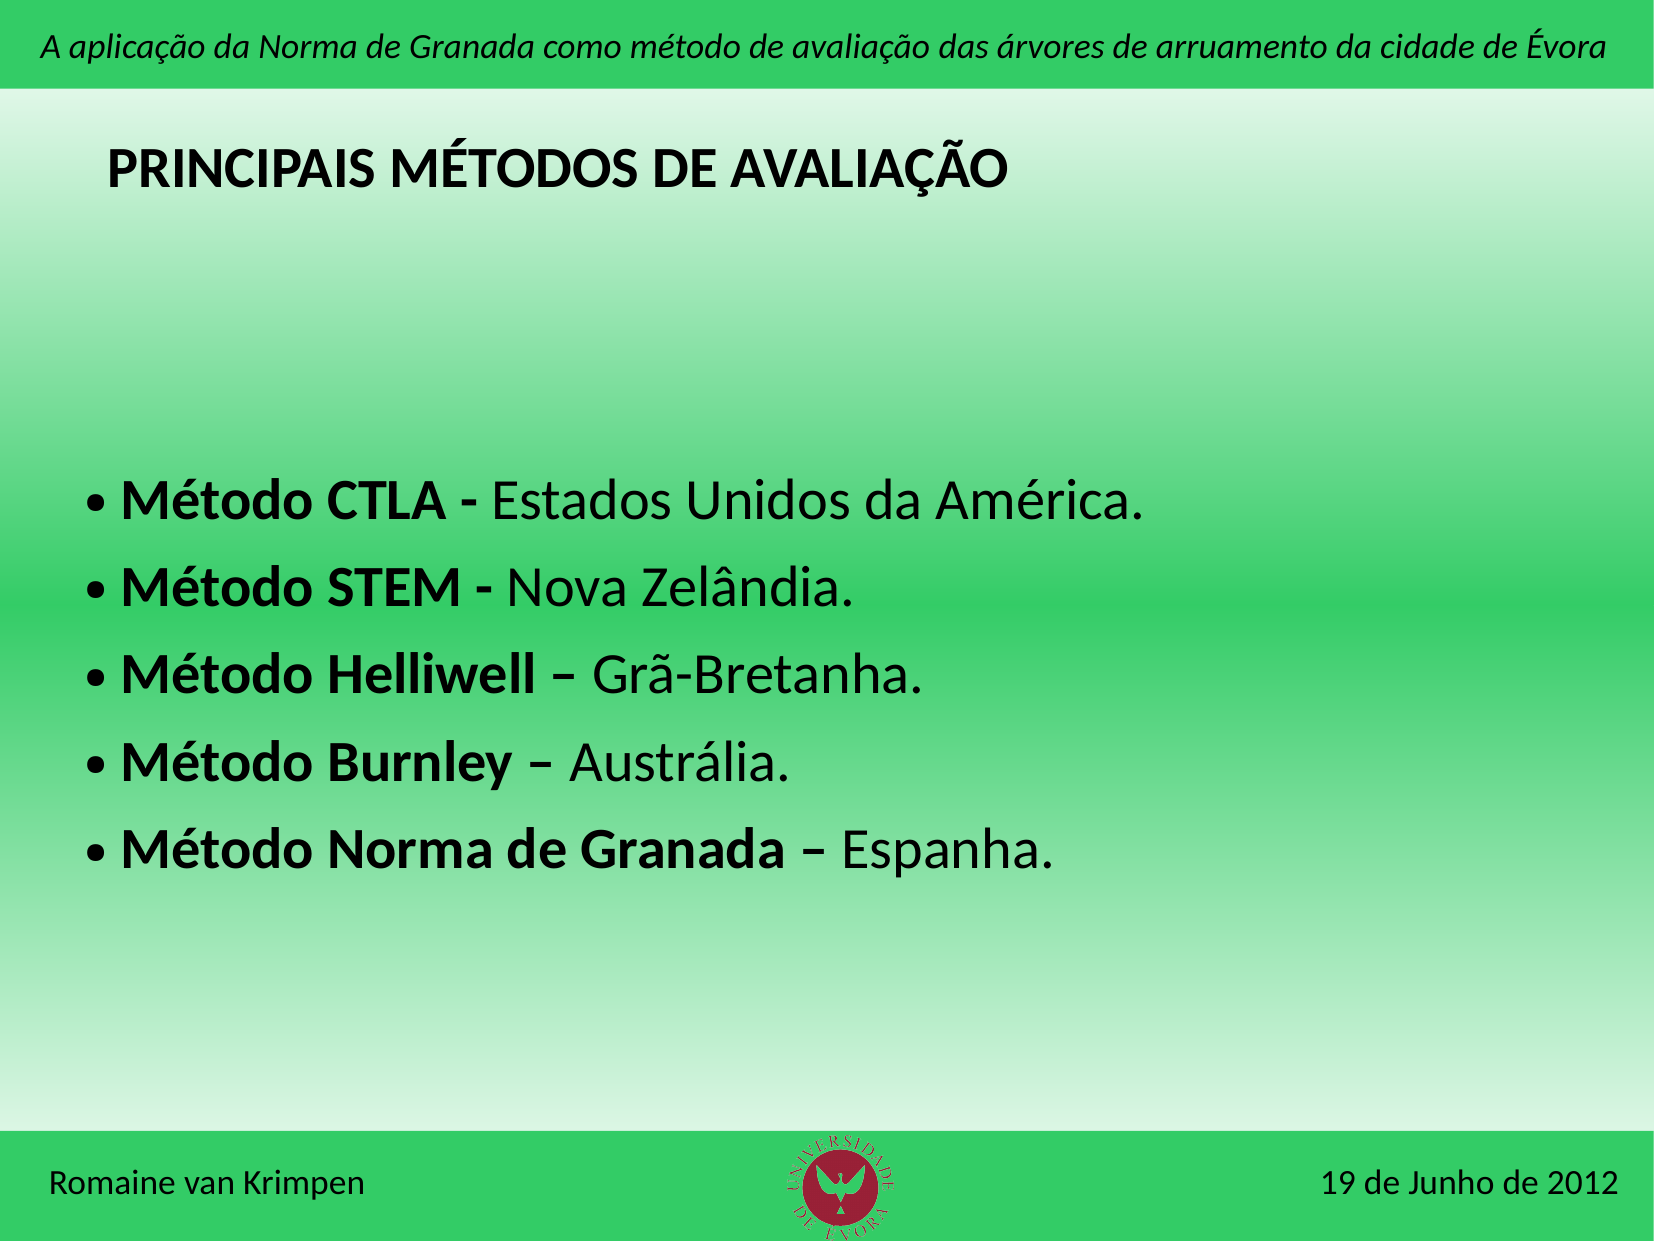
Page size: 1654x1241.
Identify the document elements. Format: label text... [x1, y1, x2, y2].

picture [787, 1135, 894, 1241]
text_box Método CTLA - Estados Unidos da América. Método STEM - Nova Zelândia. Método Helliwell – Grã-Bretanha. Método Burnley – Austrália. Método Norma de Granada – Espanha. [78, 289, 1587, 1040]
text_box PRINCIPAIS MÉTODOS DE AVALIAÇÃO [78, 132, 1587, 214]
